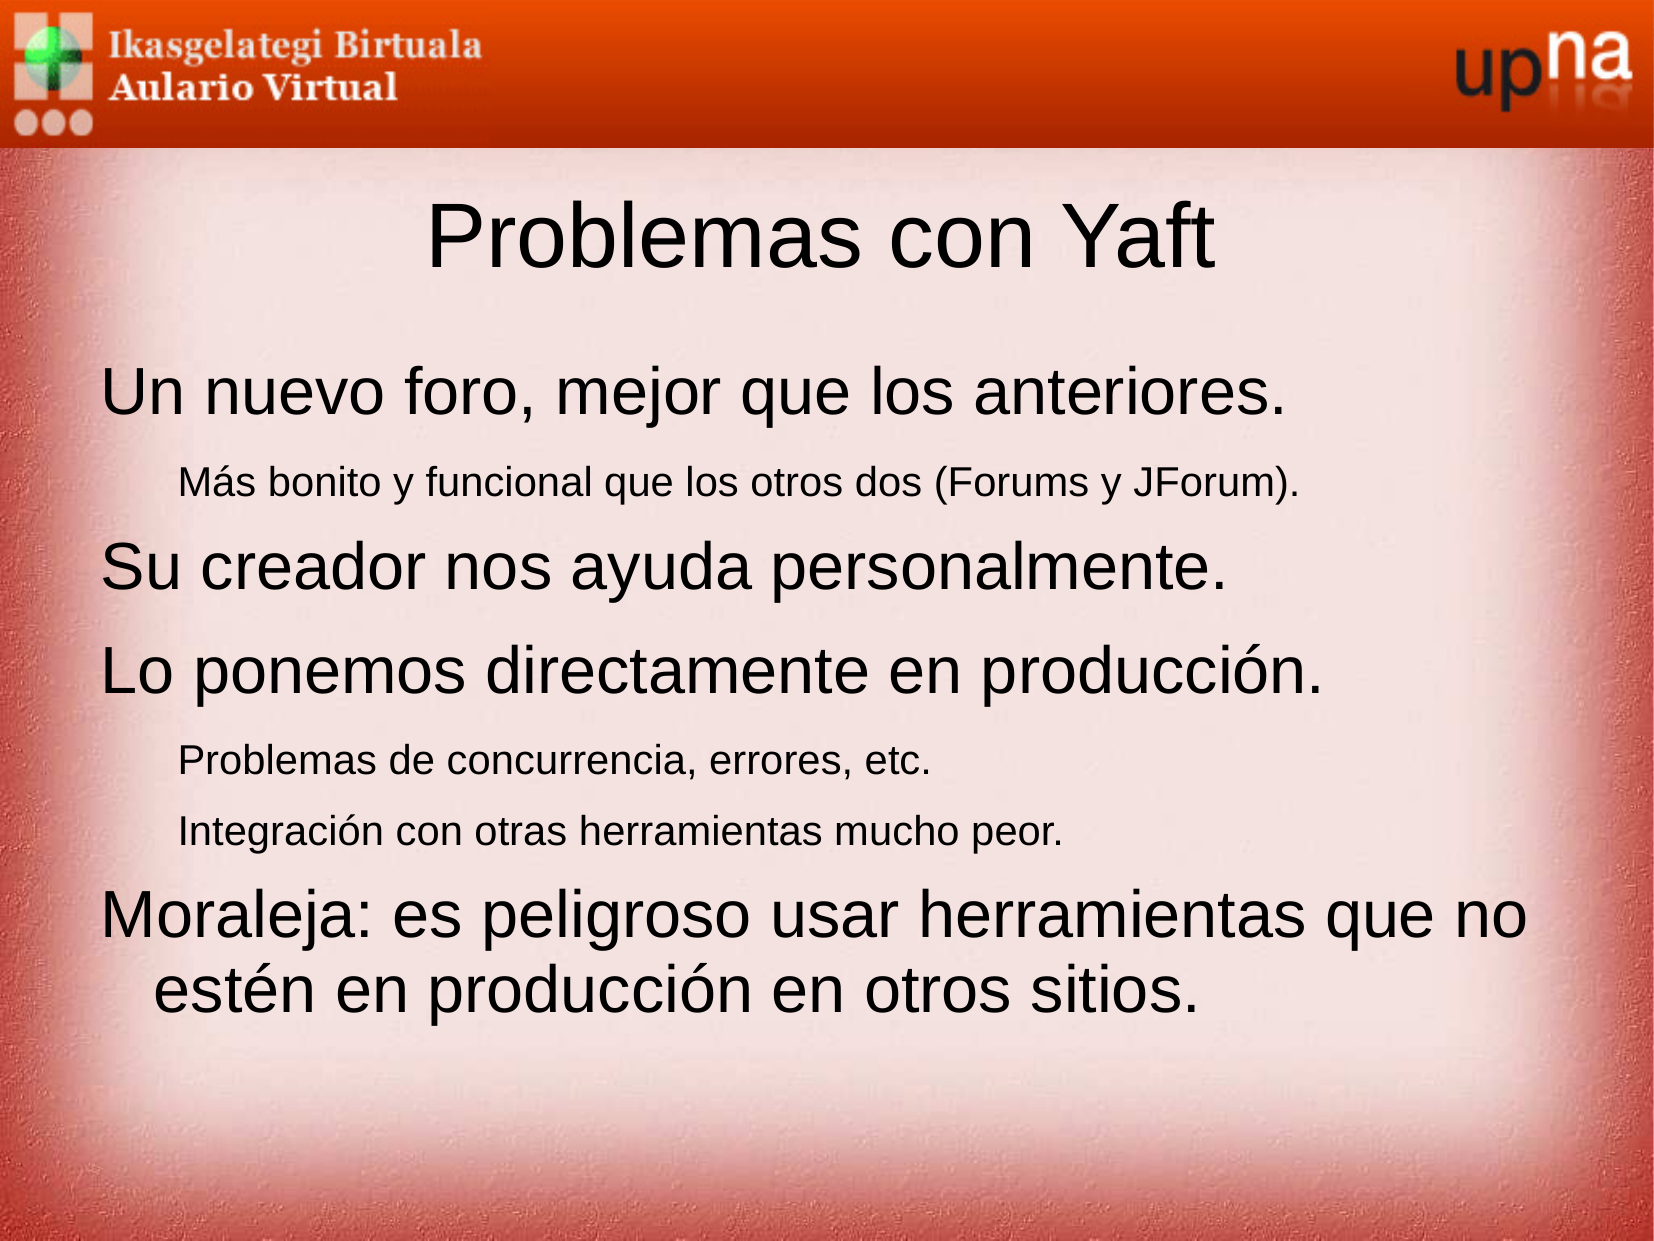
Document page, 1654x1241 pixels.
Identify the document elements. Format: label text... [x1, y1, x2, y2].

picture [0, 0, 1654, 1241]
list Un nuevo foro, mejor que los anteriores. Más bonito y funcional que los otros dos (Forums y JForum). Su creador nos ayuda personalmente. Lo ponemos directamente en producción. Problemas de concurrencia, errores, etc. Integración con otras herramientas mucho peor. Moraleja: es peligroso usar herramientas que no estén en producción en otros sitios. [83, 354, 1572, 1095]
title Problemas con Yaft [77, 147, 1565, 325]
